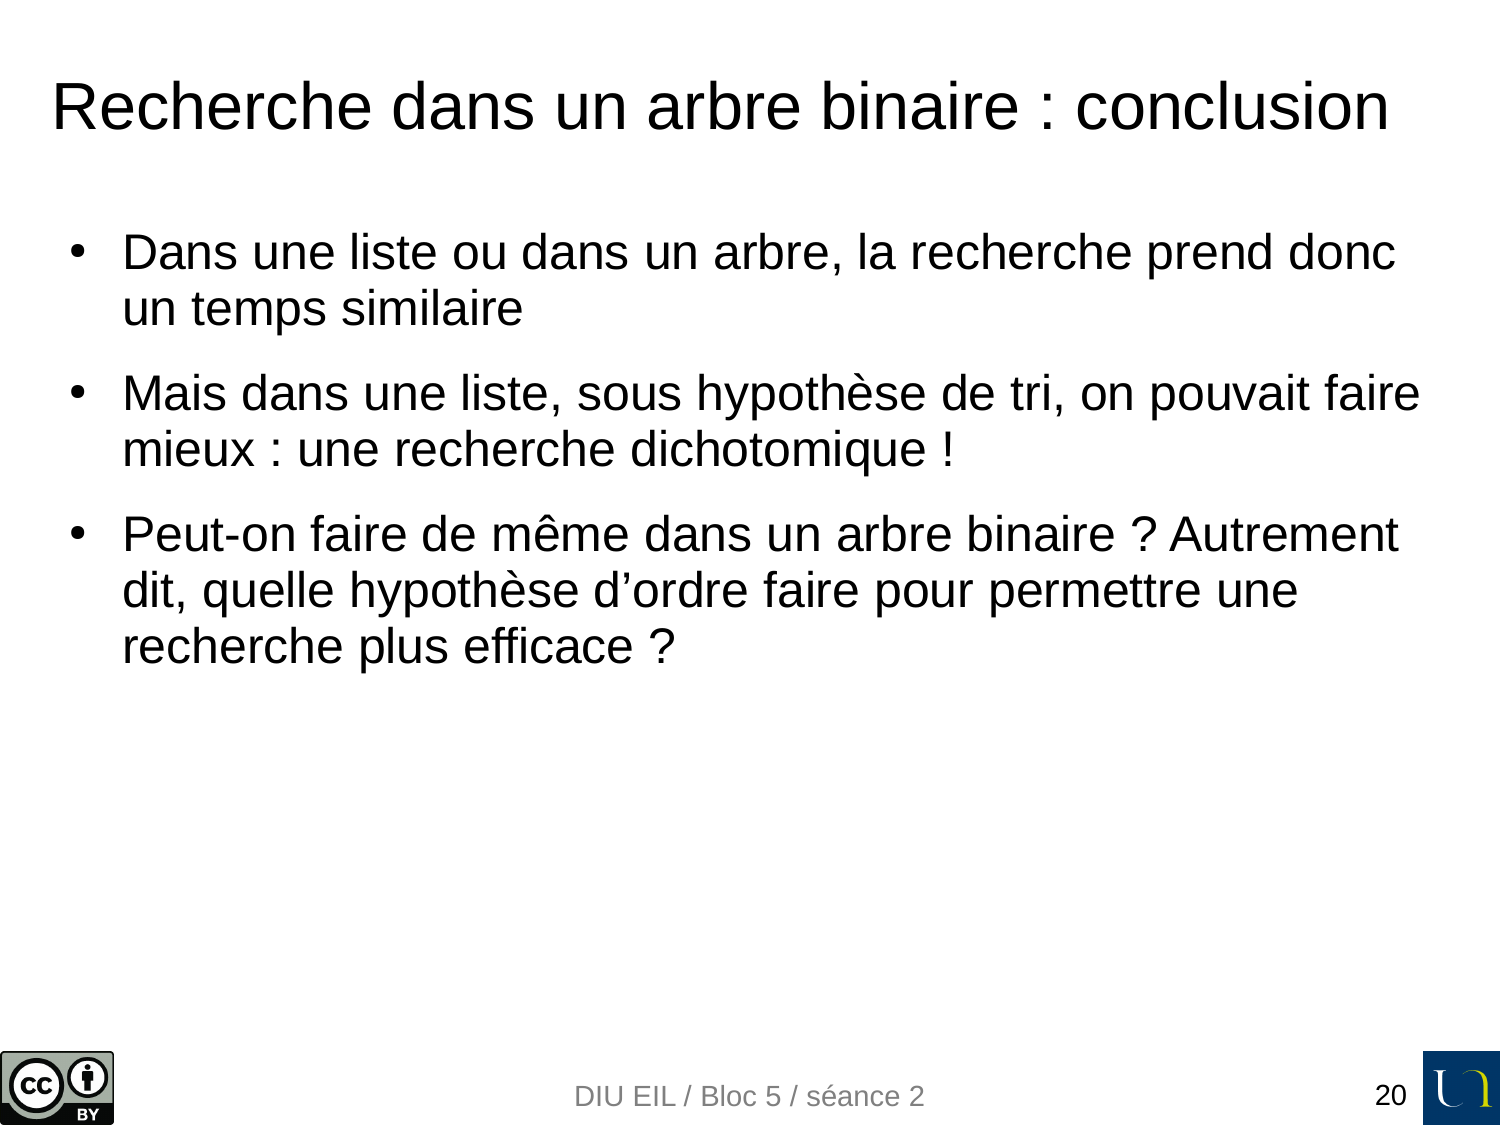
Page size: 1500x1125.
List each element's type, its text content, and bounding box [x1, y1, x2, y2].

list Dans une liste ou dans un arbre, la recherche prend donc un temps similaire Mais dans une liste, sous hypothèse de tri, on pouvait faire mieux : une recherche dichotomique ! Peut-on faire de même dans un arbre binaire ? Autrement dit, quelle hypothèse d’ordre faire pour permettre une recherche plus efficace ? [51, 224, 1449, 1052]
picture [1417, 1051, 1500, 1125]
title Recherche dans un arbre binaire : conclusion [51, 44, 1449, 170]
picture [0, 1051, 114, 1125]
